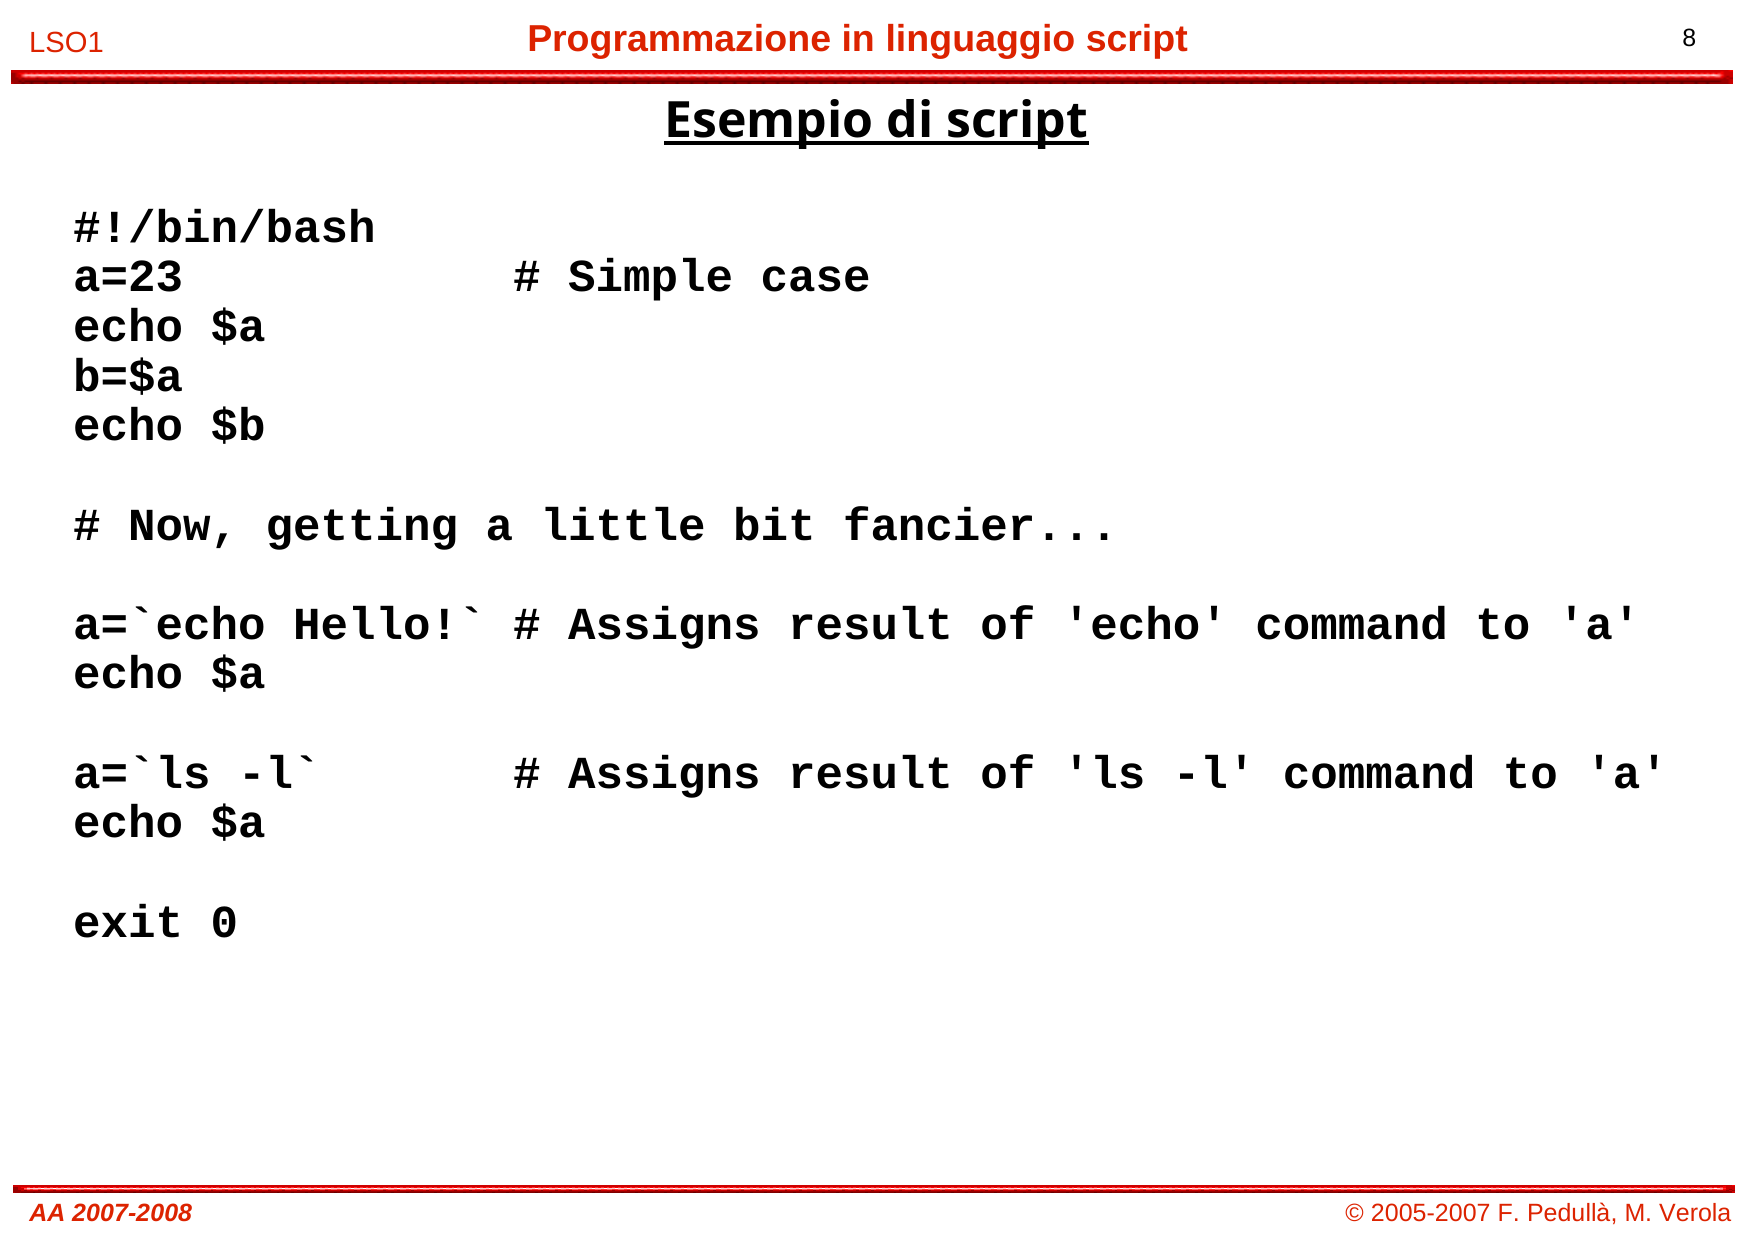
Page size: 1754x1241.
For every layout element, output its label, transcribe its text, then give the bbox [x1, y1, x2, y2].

picture [13, 1185, 1735, 1193]
list #!/bin/bash a=23 # Simple case echo $a b=$a echo $b # Now, getting a little bit fancier... a=`echo Hello!` # Assigns result of 'echo' command to 'a' echo $a a=`ls -l` # Assigns result of 'ls -l' command to 'a' echo $a exit 0 [58, 206, 1717, 1084]
picture [11, 70, 1733, 84]
title Esempio di script [624, 72, 1129, 168]
